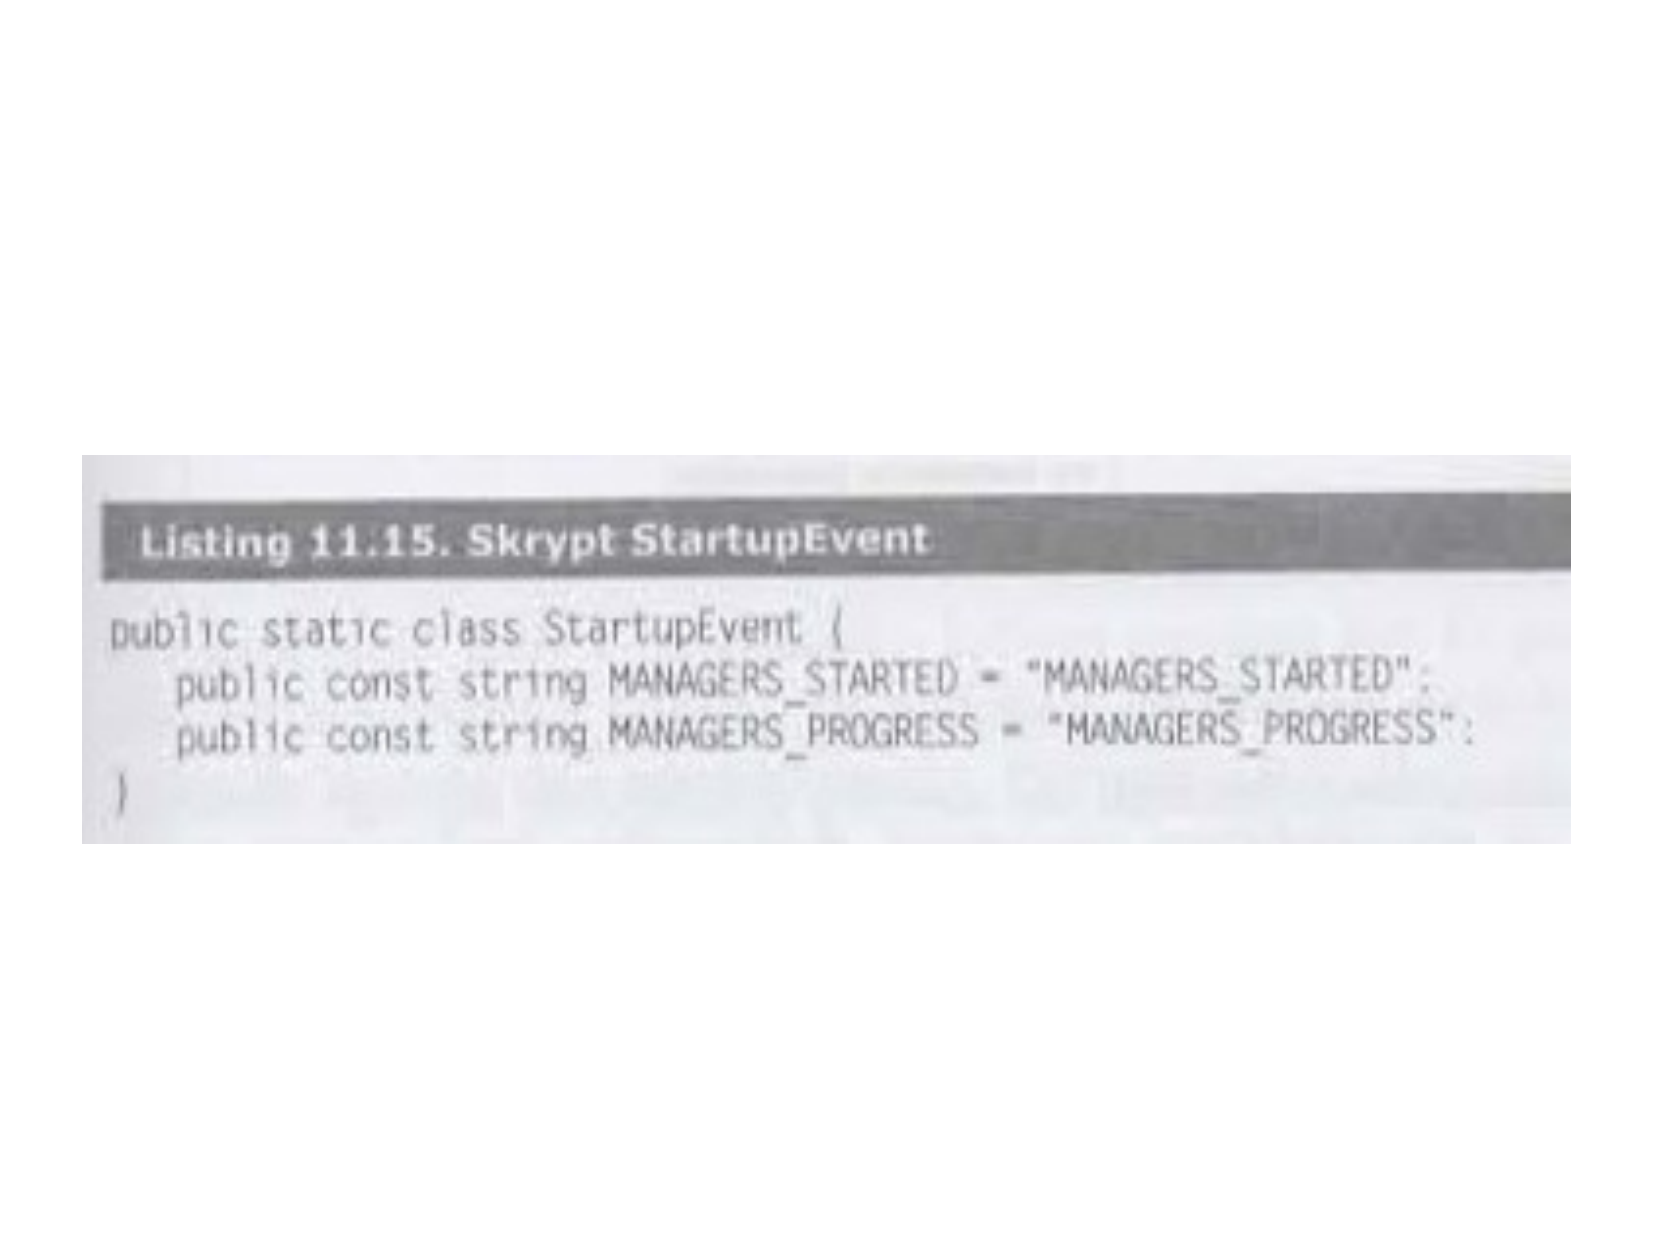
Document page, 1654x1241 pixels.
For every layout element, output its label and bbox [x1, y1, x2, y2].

picture [82, 455, 1571, 844]
